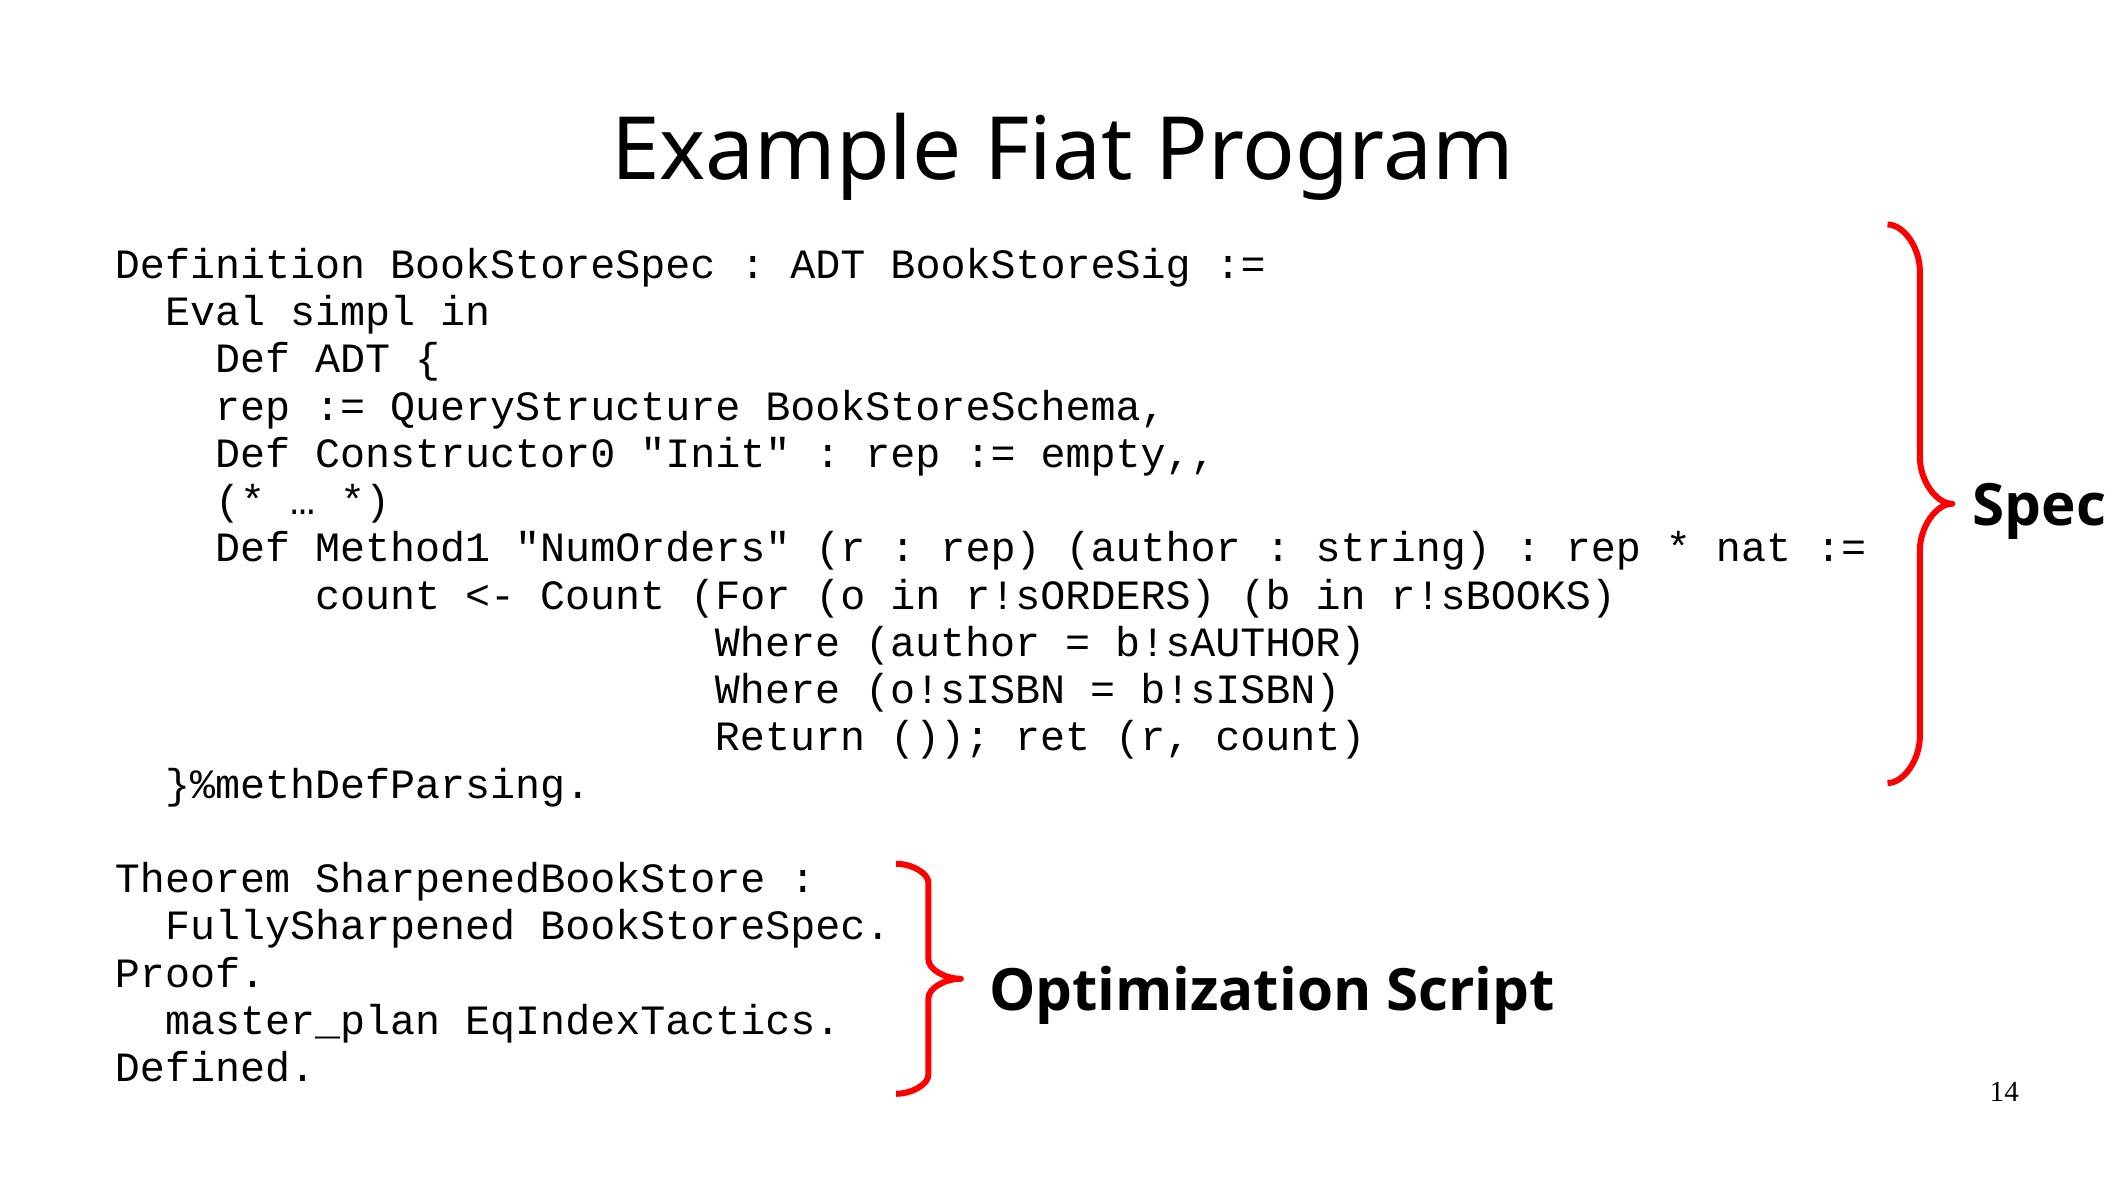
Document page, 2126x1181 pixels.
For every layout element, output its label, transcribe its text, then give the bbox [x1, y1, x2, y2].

text_box Definition BookStoreSpec : ADT BookStoreSig := Eval simpl in Def ADT { rep := QueryStructure BookStoreSchema, Def Constructor0 "Init" : rep := empty,, (* … *) Def Method1 "NumOrders" (r : rep) (author : string) : rep * nat := count <- Count (For (o in r!sORDERS) (b in r!sBOOKS) Where (author = b!sAUTHOR) Where (o!sISBN = b!sISBN) Return ()); ret (r, count) }%methDefParsing. Theorem SharpenedBookStore : FullySharpened BookStoreSpec. Proof. master_plan EqIndexTactics. Defined. [100, 236, 2025, 1181]
title Example Fiat Program [106, 47, 2020, 236]
text_box Optimization Script [974, 941, 1549, 1025]
text_box Spec [1958, 456, 2117, 540]
